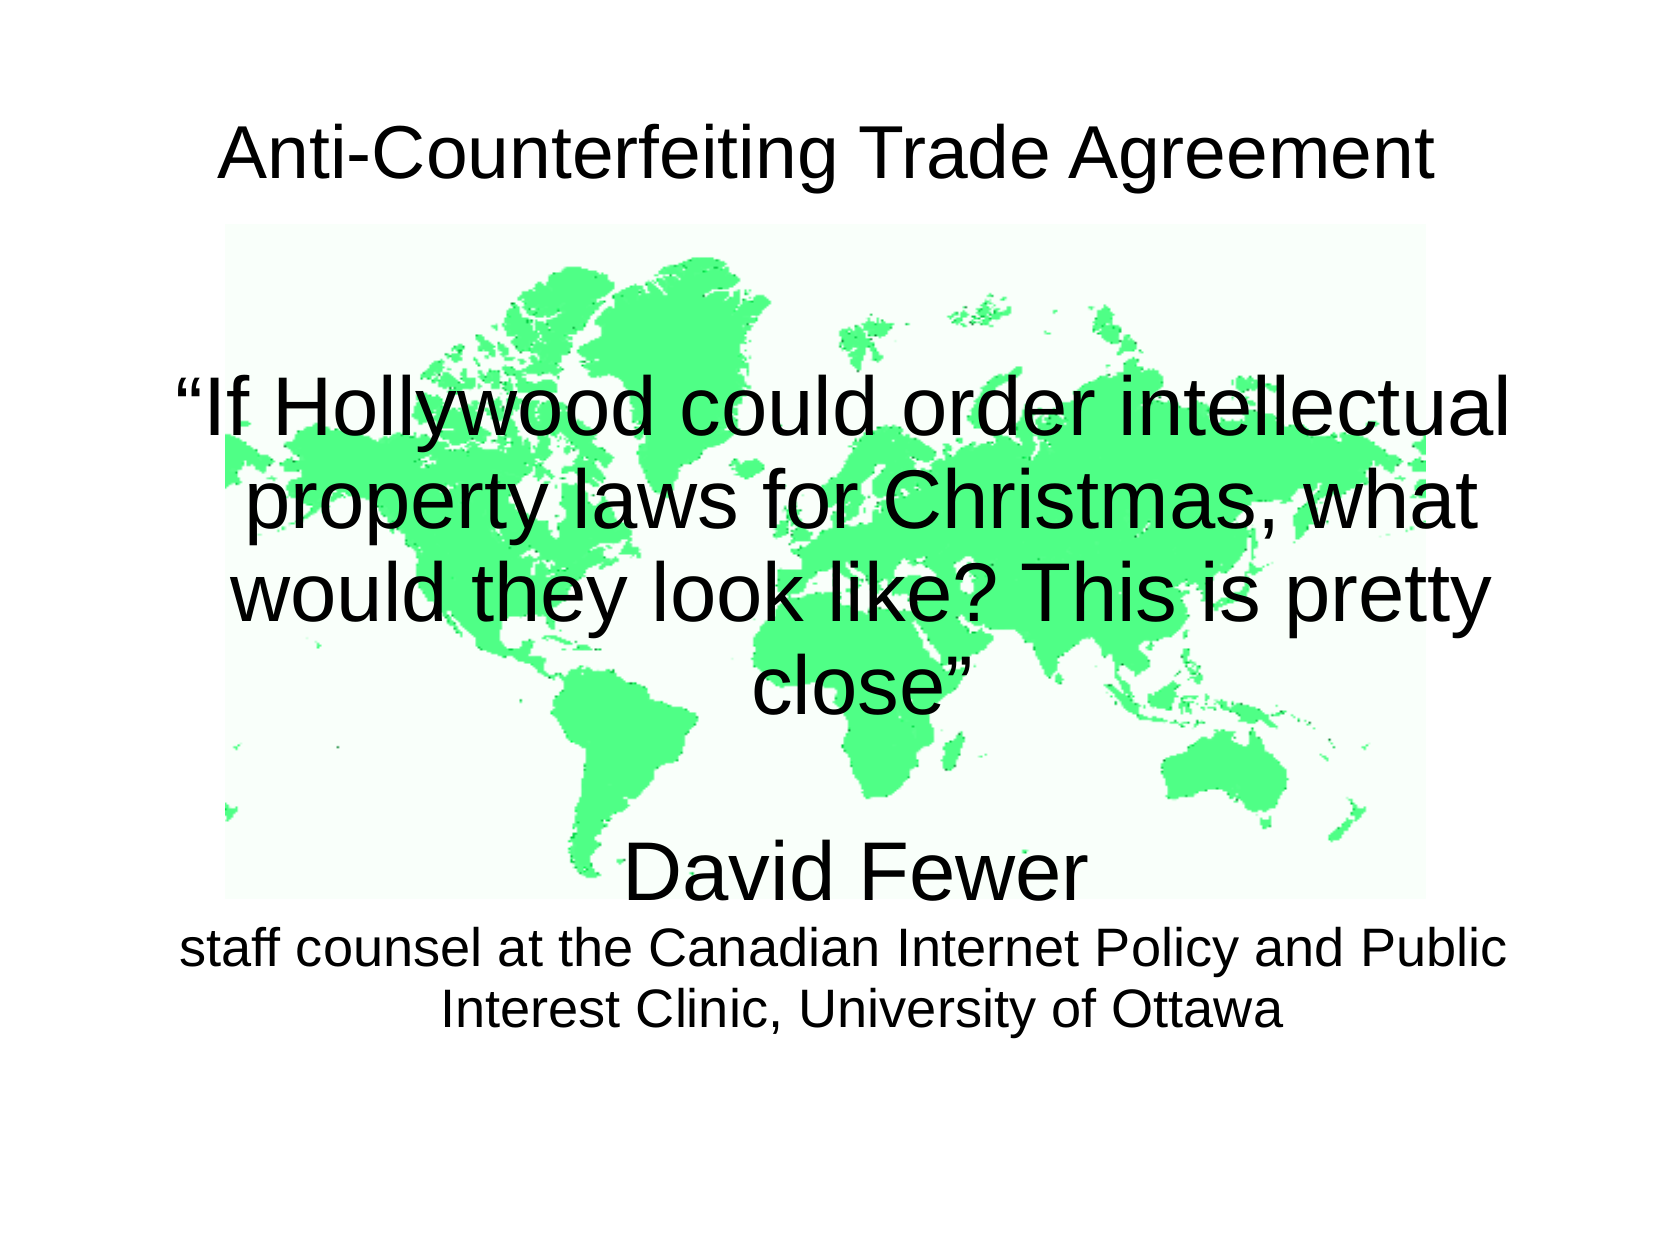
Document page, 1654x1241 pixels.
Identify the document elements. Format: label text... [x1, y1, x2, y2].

subtitle “If Hollywood could order intellectual property laws for Christmas, what would they look like? This is pretty close” David Fewer staff counsel at the Canadian Internet Policy and Public Interest Clinic, University of Ottawa [82, 290, 1571, 1109]
picture [225, 224, 1426, 290]
title Anti-Counterfeiting Trade Agreement [82, 49, 1571, 257]
